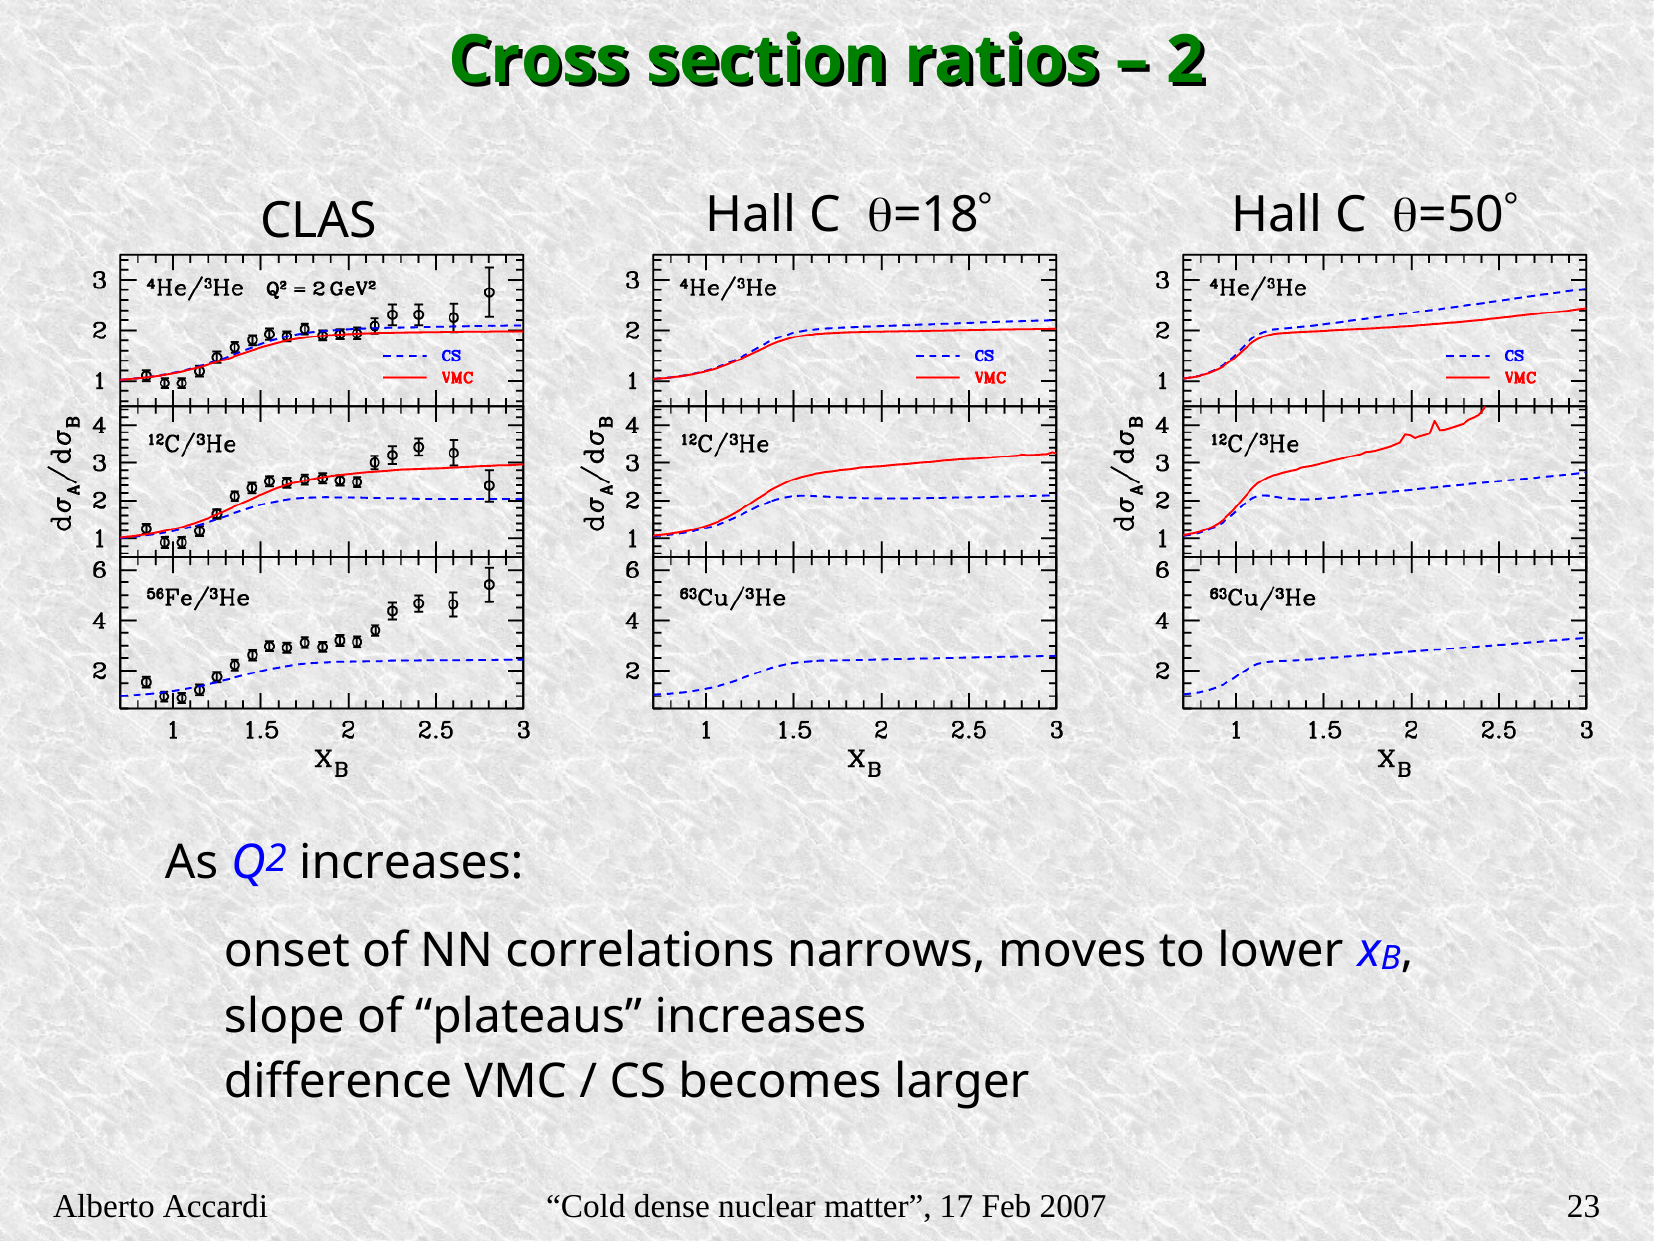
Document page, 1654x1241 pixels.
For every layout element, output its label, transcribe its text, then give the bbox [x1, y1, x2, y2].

text_box Hall C q=18 [687, 167, 1031, 254]
text_box CLAS [242, 173, 396, 255]
text_box Hall C q=50 [1213, 167, 1557, 254]
picture [0, 0, 1654, 1241]
text_box Cross section ratios – 2 [29, 4, 1624, 132]
text_box As Q2 increases: onset of NN correlations narrows, moves to lower xB, slope of “plateaus” increases difference VMC / CS becomes larger [150, 819, 1448, 1100]
